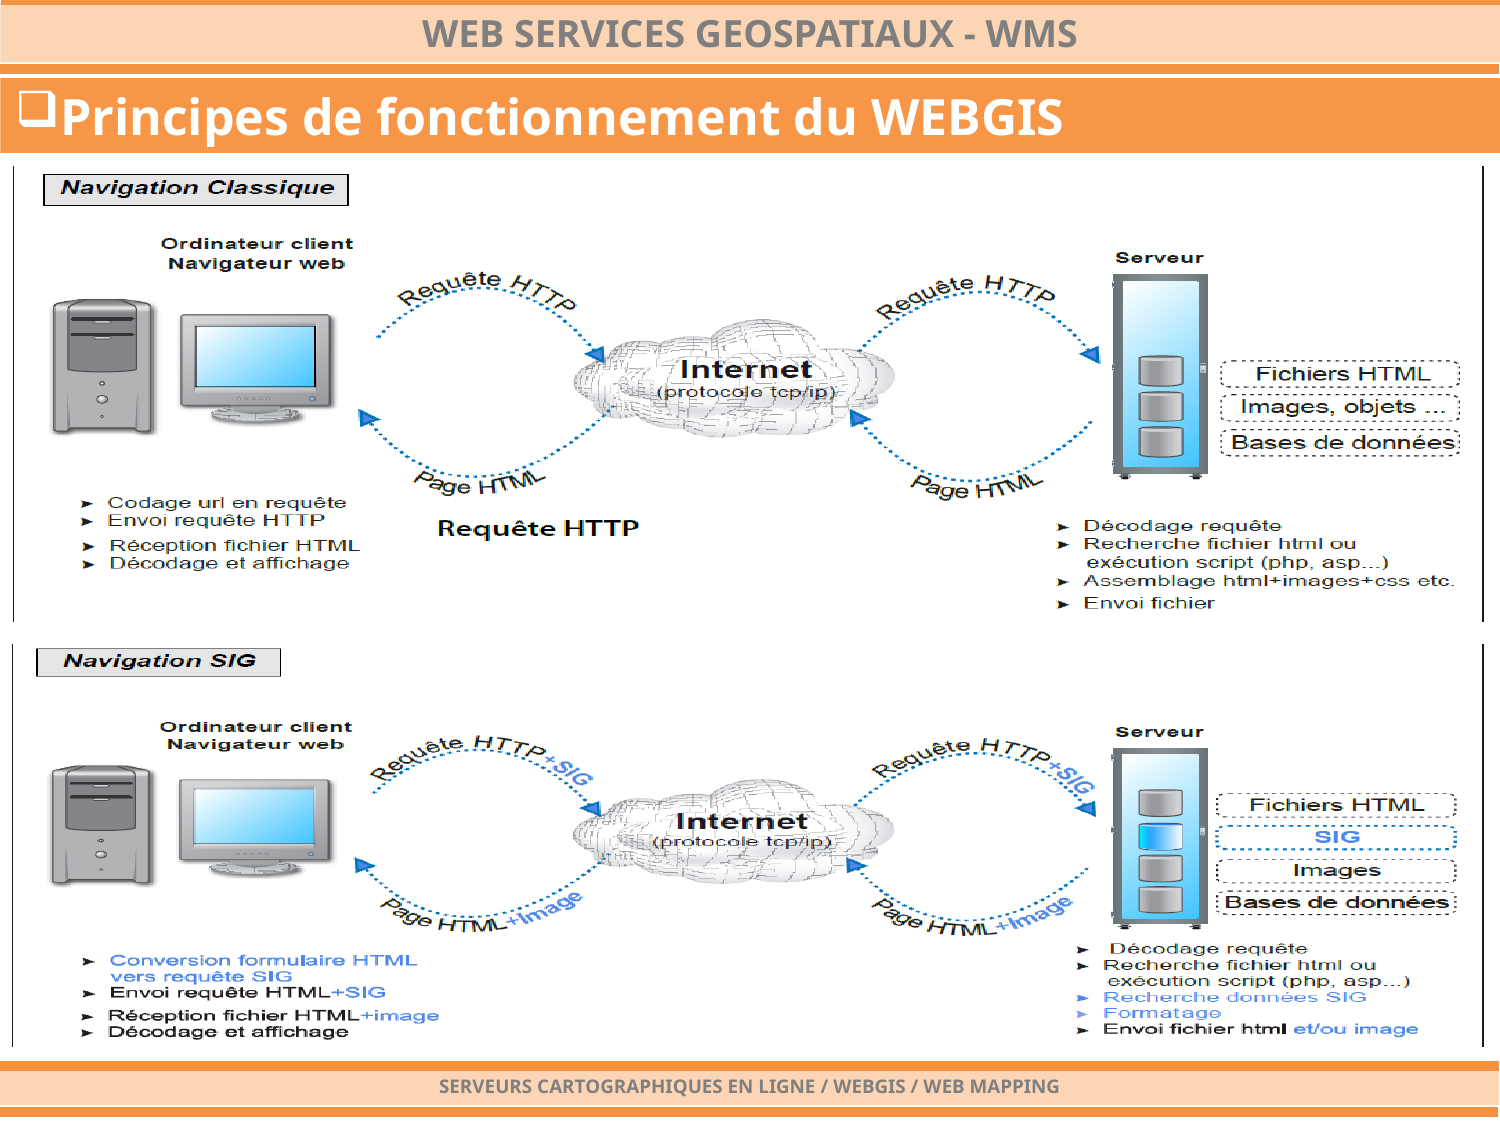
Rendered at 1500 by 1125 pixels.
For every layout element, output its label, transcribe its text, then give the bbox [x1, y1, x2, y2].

text_box SERVEURS CARTOGRAPHIQUES EN LIGNE / WEBGIS / WEB MAPPING [0, 1071, 1499, 1106]
picture [12, 644, 1484, 1047]
text_box Principes de fonctionnement du WEBGIS [0, 78, 1500, 153]
text_box WEB SERVICES GEOSPATIAUX - WMS [0, 2, 1500, 63]
picture [12, 166, 1484, 622]
